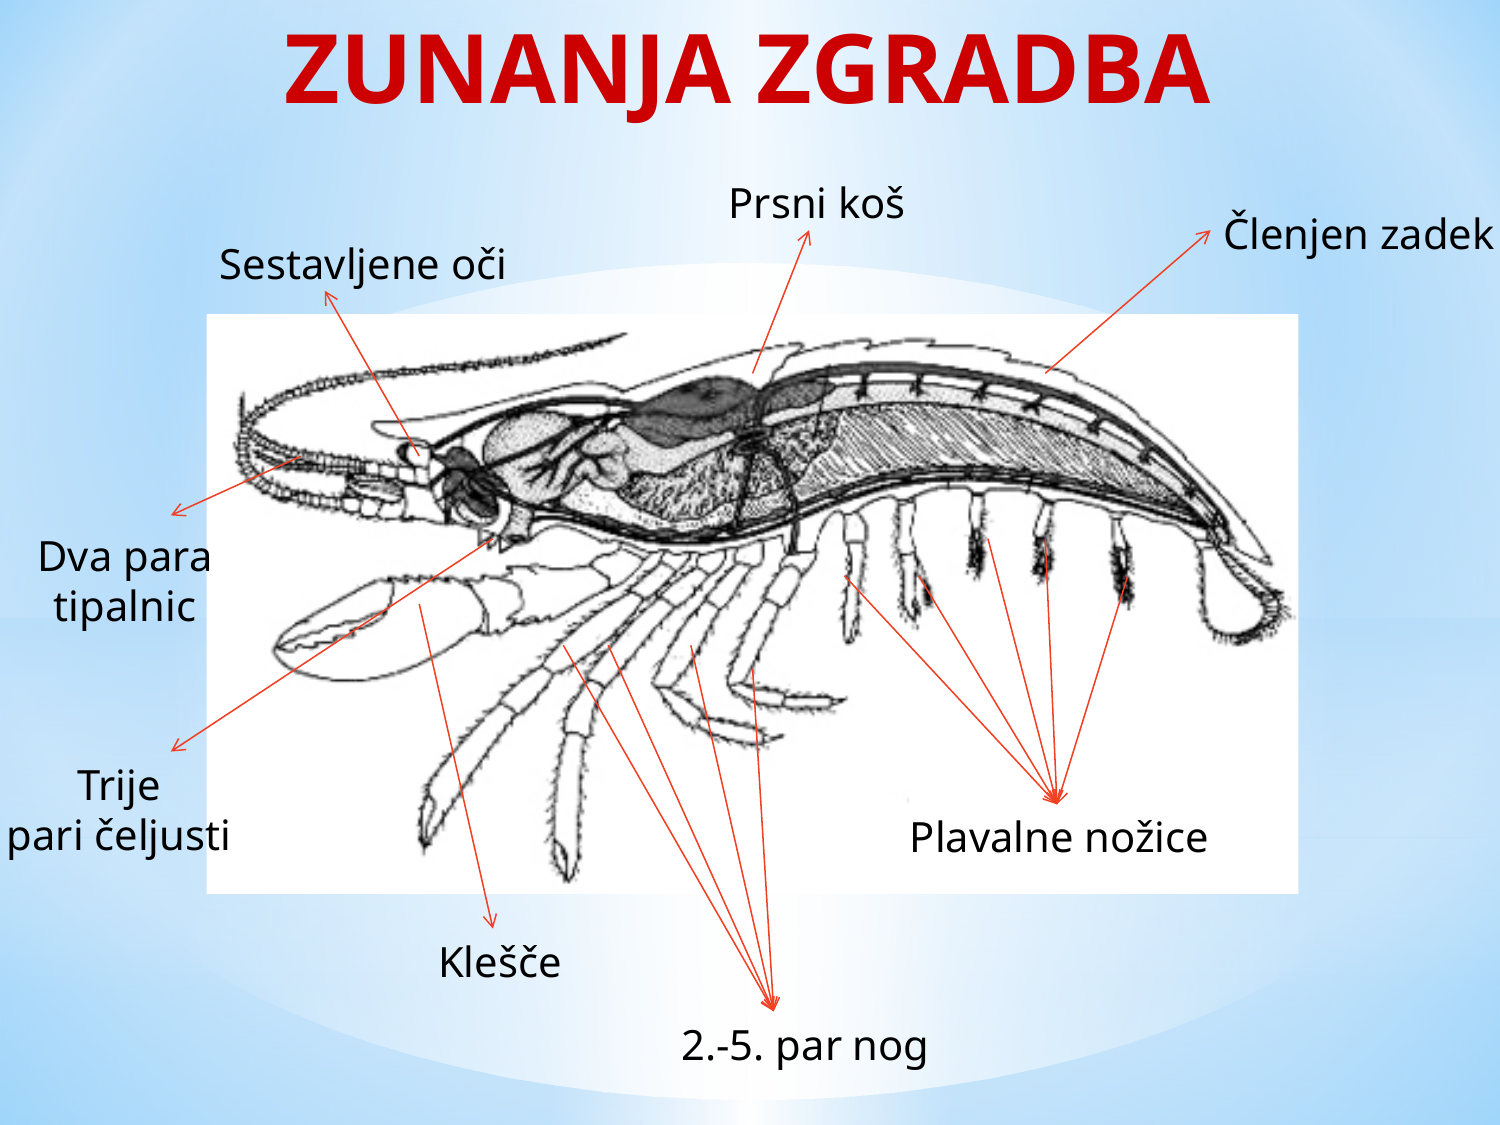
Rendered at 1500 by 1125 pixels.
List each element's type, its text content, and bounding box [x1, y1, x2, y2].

text_box Prsni koš [713, 169, 921, 235]
text_box Dva para tipalnic [22, 522, 228, 638]
title ZUNANJA ZGRADBA [0, 0, 1500, 188]
text_box 2.-5. par nog [666, 1011, 945, 1077]
text_box Plavalne nožice [895, 803, 1225, 869]
text_box Trije pari čeljusti [0, 751, 247, 867]
picture [206, 314, 1299, 894]
text_box Sestavljene oči [205, 230, 523, 296]
text_box Klešče [423, 928, 577, 994]
text_box Členjen zadek [1208, 200, 1500, 265]
